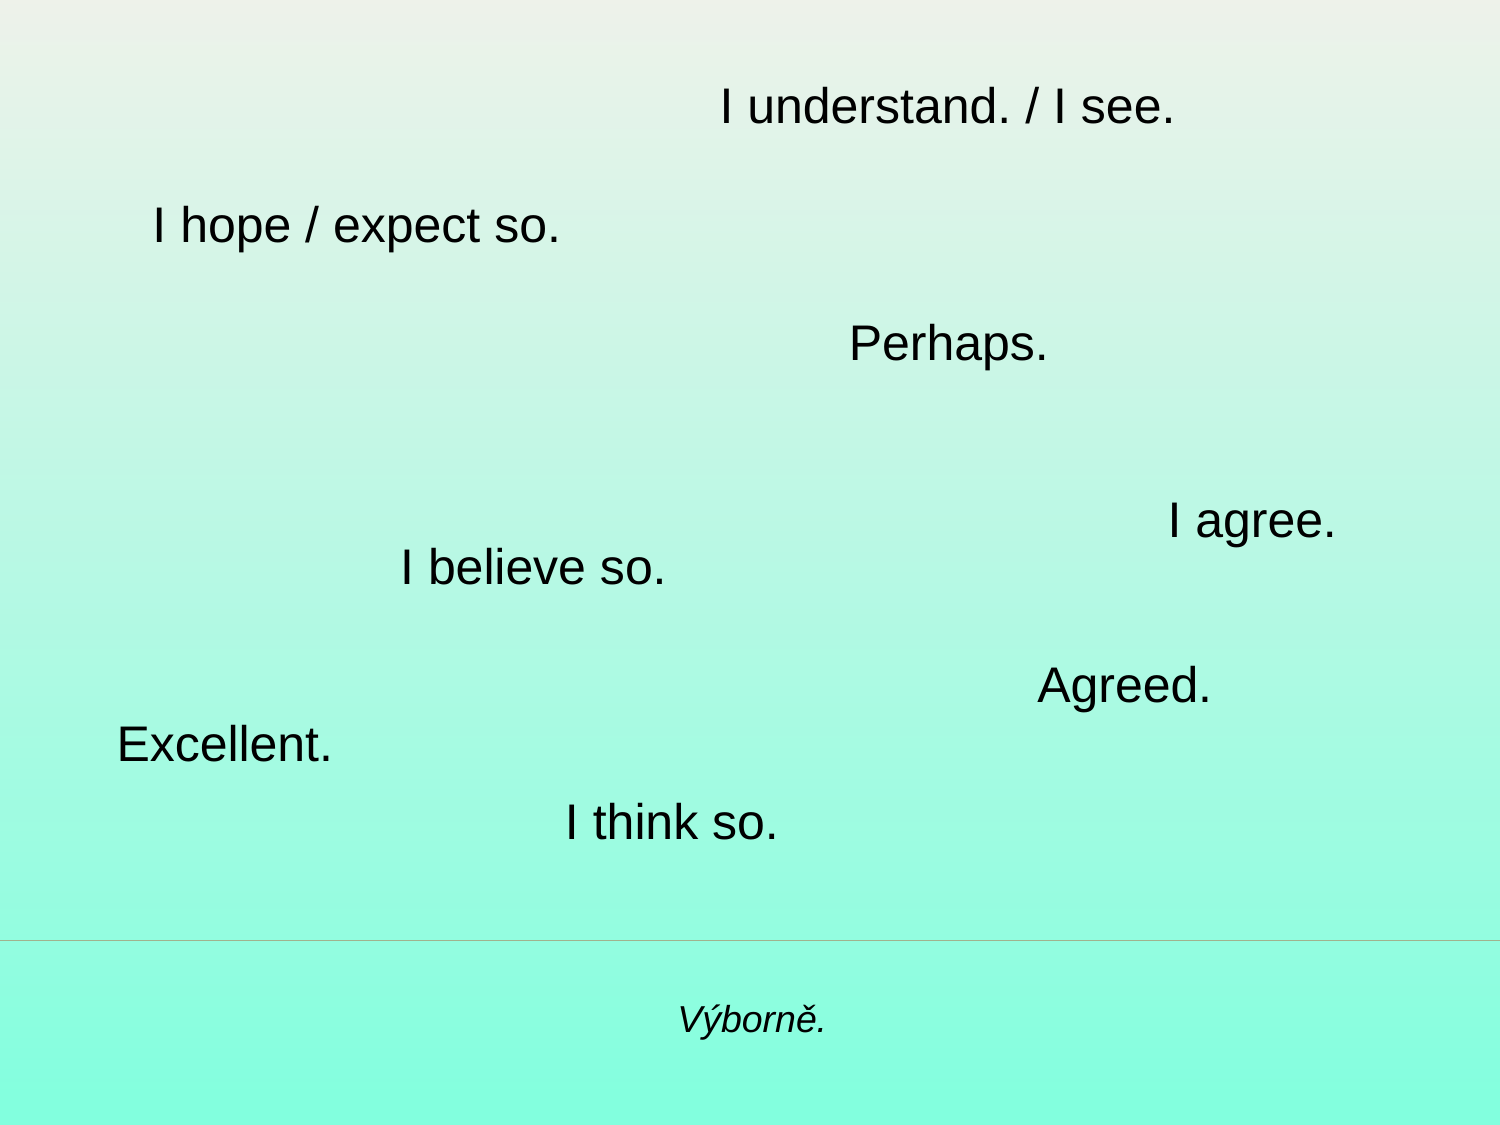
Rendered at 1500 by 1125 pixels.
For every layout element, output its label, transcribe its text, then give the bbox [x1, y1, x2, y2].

text_box I hope / expect so. [137, 184, 577, 261]
text_box I believe so. [385, 527, 682, 603]
text_box I understand. / I see. [704, 66, 1192, 142]
text_box Výborně. [662, 987, 843, 1049]
text_box Perhaps. [834, 302, 1064, 379]
text_box Excellent. [101, 704, 349, 780]
text_box I agree. [1152, 479, 1353, 556]
text_box I think so. [550, 781, 795, 858]
text_box Agreed. [1022, 645, 1228, 721]
